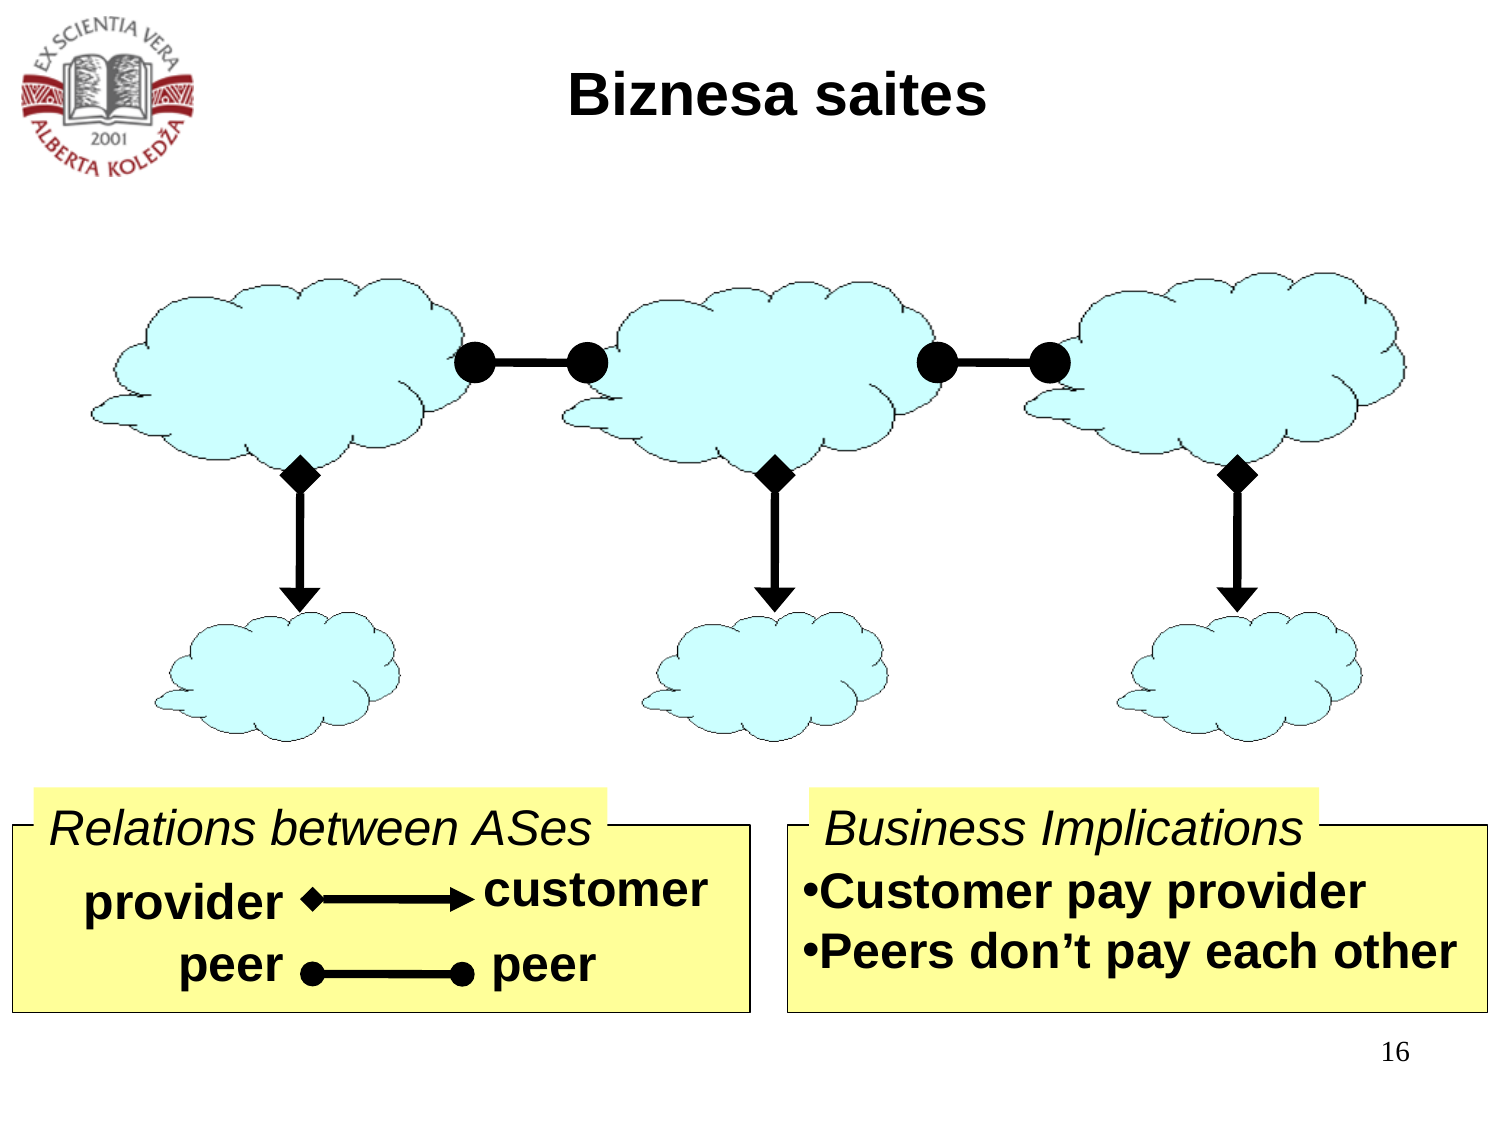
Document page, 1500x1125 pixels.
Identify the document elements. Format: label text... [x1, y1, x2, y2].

text_box provider [68, 863, 299, 938]
picture [21, 163, 194, 177]
chart [558, 268, 963, 488]
text_box peer [476, 925, 612, 1000]
text_box Business Implications [809, 787, 1320, 863]
text_box customer [468, 849, 724, 925]
title Biznesa saites [0, 20, 1500, 163]
text_box Customer pay provider Peers don’t pay each other [787, 824, 1488, 1013]
text_box Relations between ASes [33, 787, 608, 863]
text_box [12, 824, 751, 1013]
chart [87, 265, 492, 485]
text_box peer [163, 938, 299, 1000]
chart [1114, 603, 1375, 751]
text_box <skaitlis> [1074, 1025, 1426, 1101]
chart [639, 603, 901, 751]
chart [152, 603, 413, 751]
picture [21, 16, 194, 20]
chart [1020, 259, 1426, 479]
